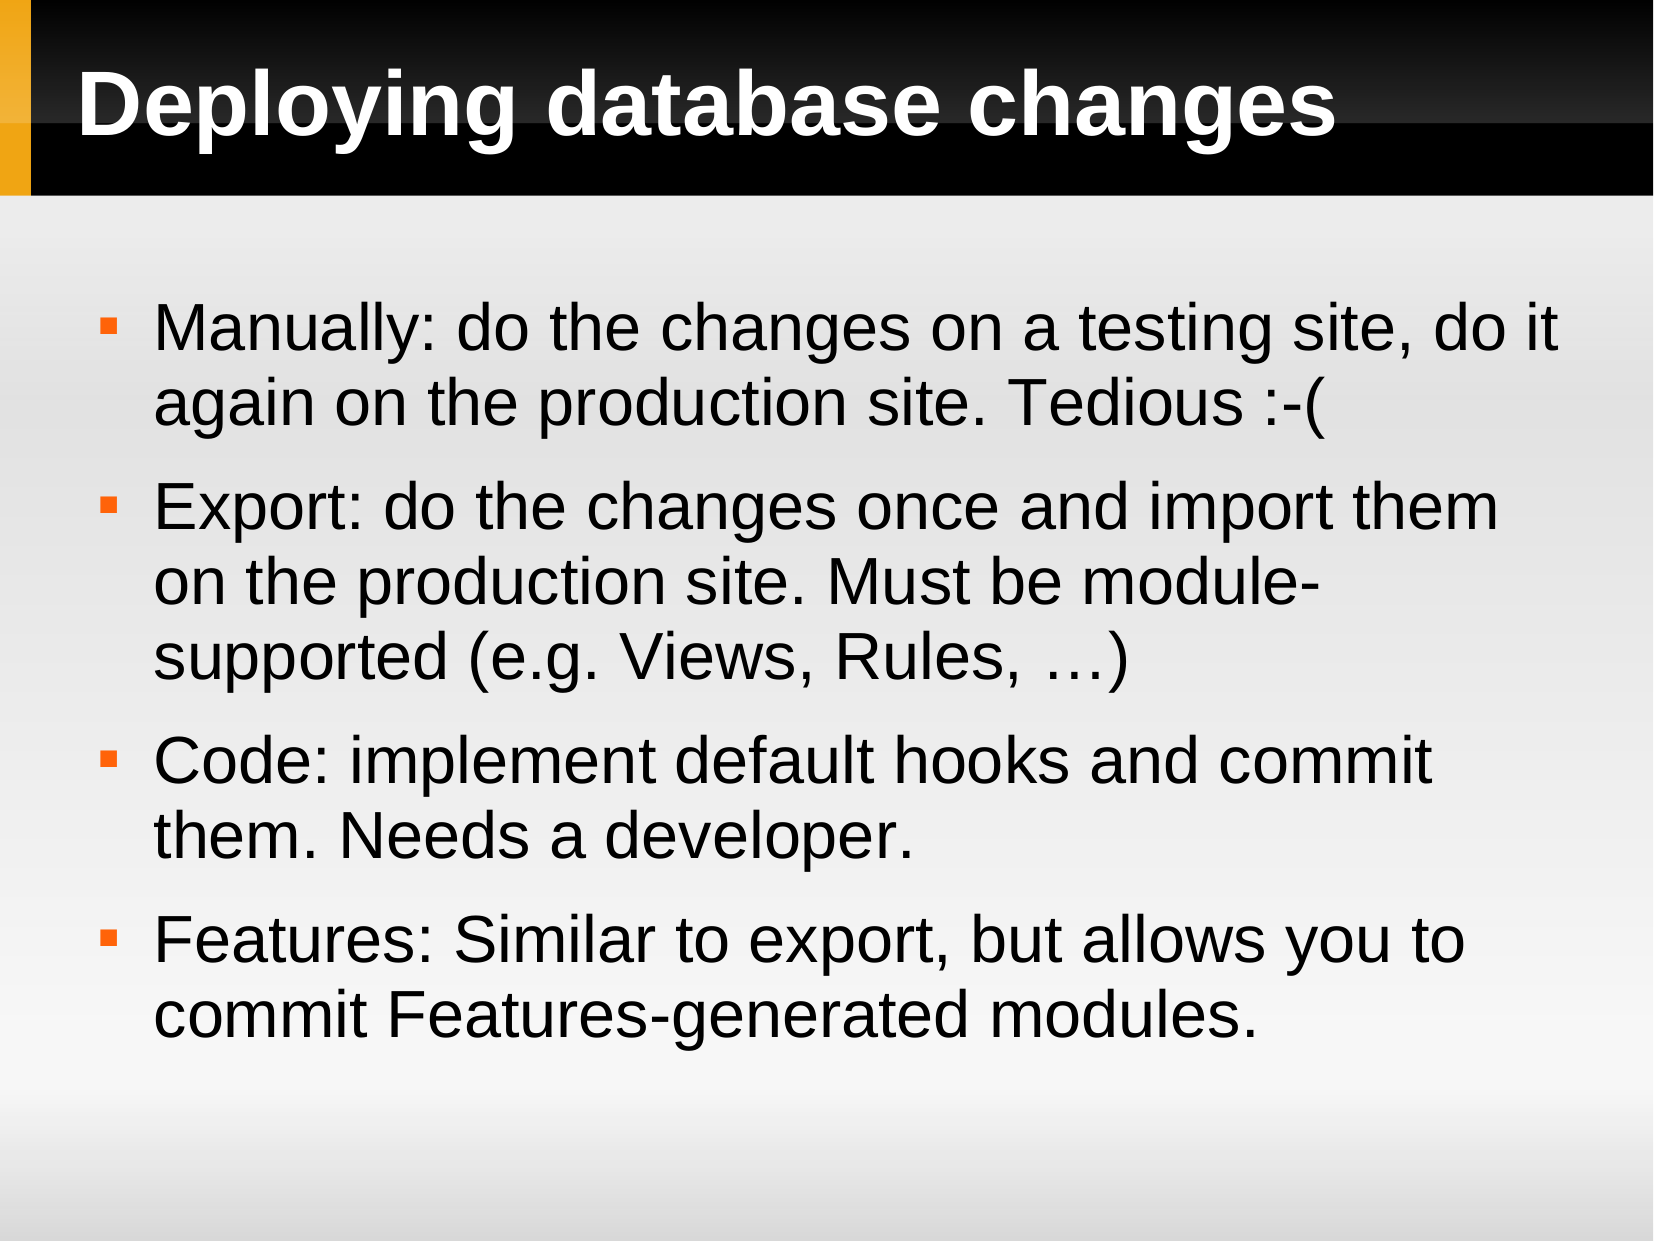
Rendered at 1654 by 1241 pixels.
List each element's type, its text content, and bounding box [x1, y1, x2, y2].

picture [0, 0, 1654, 1241]
list Manually: do the changes on a testing site, do it again on the production site. Tedious :-( Export: do the changes once and import them on the production site. Must be module-supported (e.g. Views, Rules, …) Code: implement default hooks and commit them. Needs a developer. Features: Similar to export, but allows you to commit Features-generated modules. [82, 290, 1571, 1095]
title Deploying database changes [76, 7, 1565, 200]
